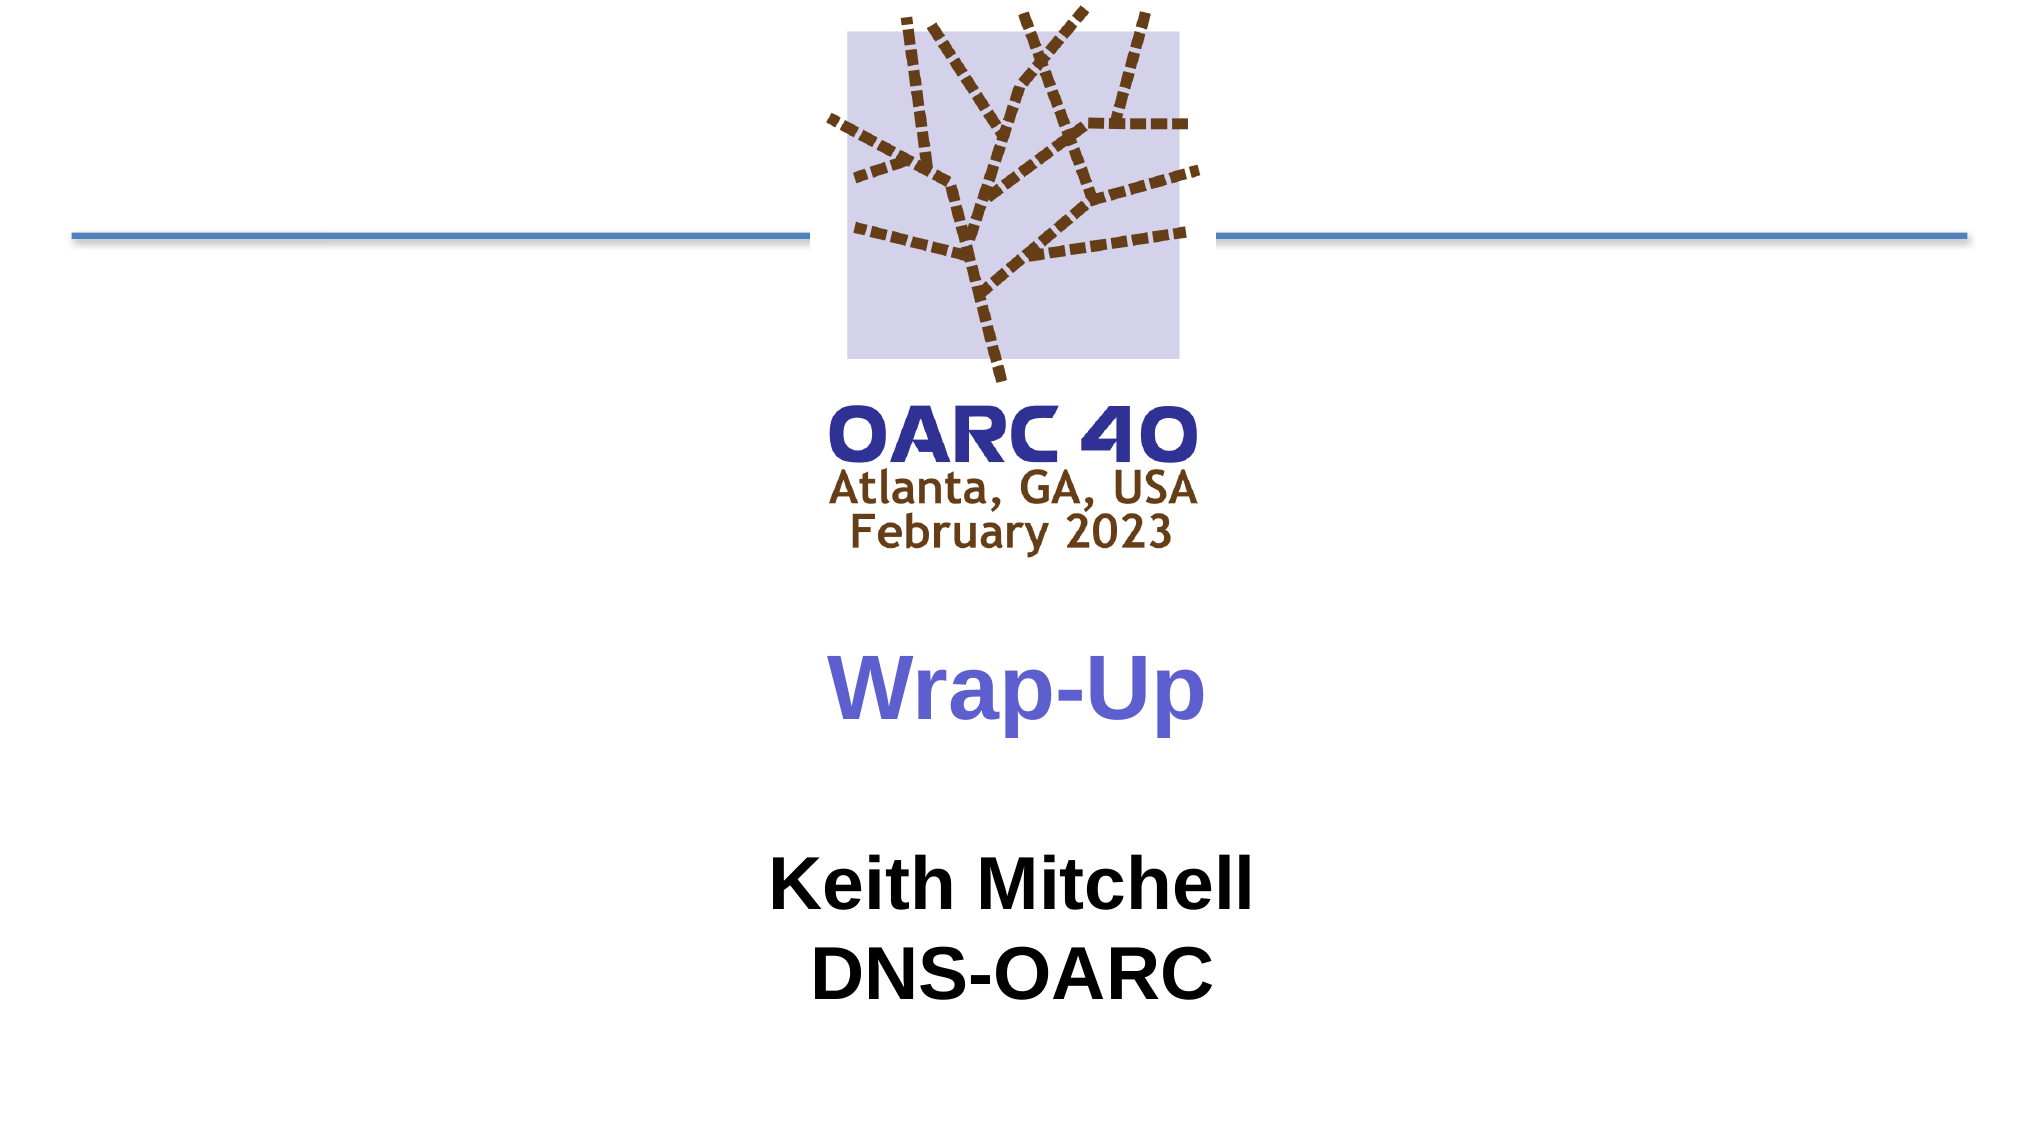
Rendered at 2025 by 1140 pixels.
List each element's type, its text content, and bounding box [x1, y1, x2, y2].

text_box Keith Mitchell DNS-OARC [678, 826, 1347, 1023]
picture [810, 5, 1216, 561]
text_box Wrap-Up [812, 588, 1223, 748]
